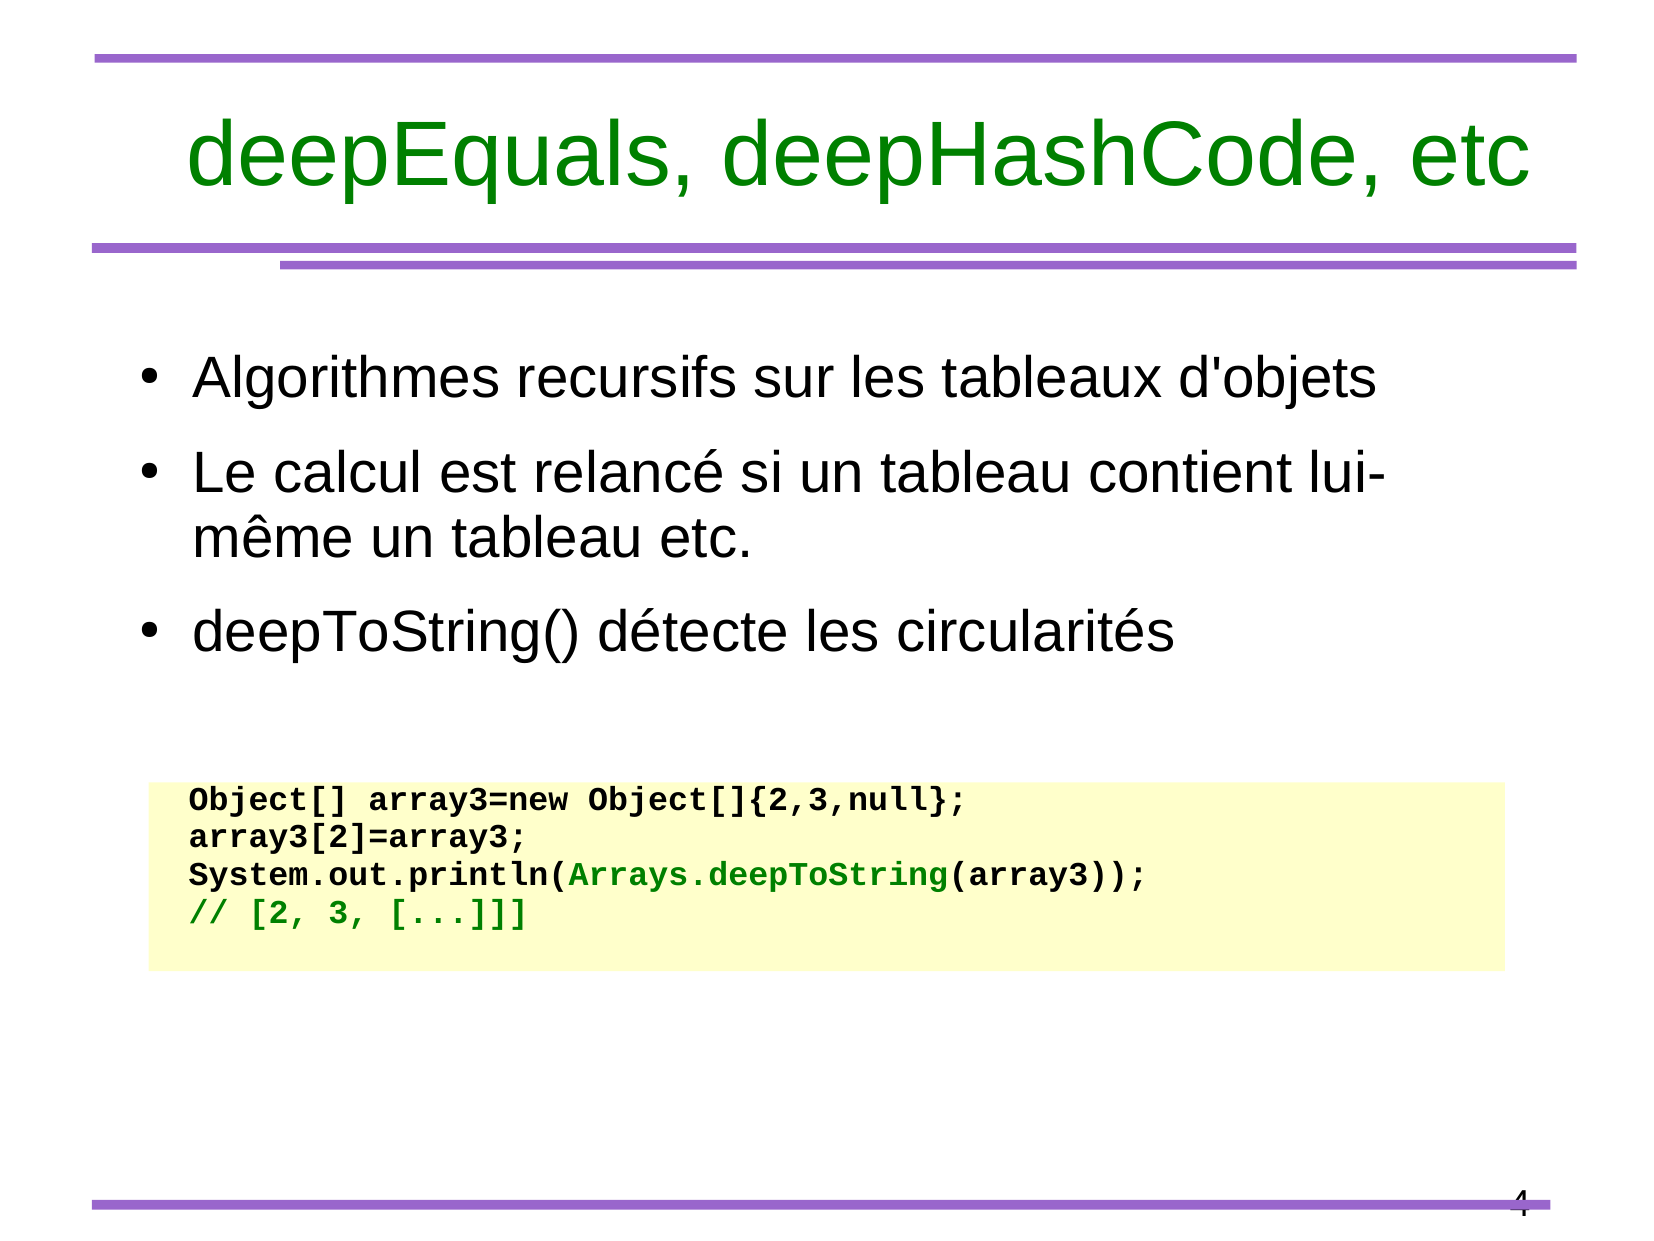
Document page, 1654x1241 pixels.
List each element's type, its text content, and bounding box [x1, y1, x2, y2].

list Algorithmes recursifs sur les tableaux d'objets Le calcul est relancé si un tableau contient lui-même un tableau etc. deepToString() détecte les circularités [121, 344, 1534, 698]
text_box Object[] array3=new Object[]{2,3,null}; array3[2]=array3; System.out.println(Arrays.deepToString(array3)); // [2, 3, [...]]] [148, 782, 1505, 972]
title deepEquals, deepHashCode, etc [121, 49, 1534, 257]
